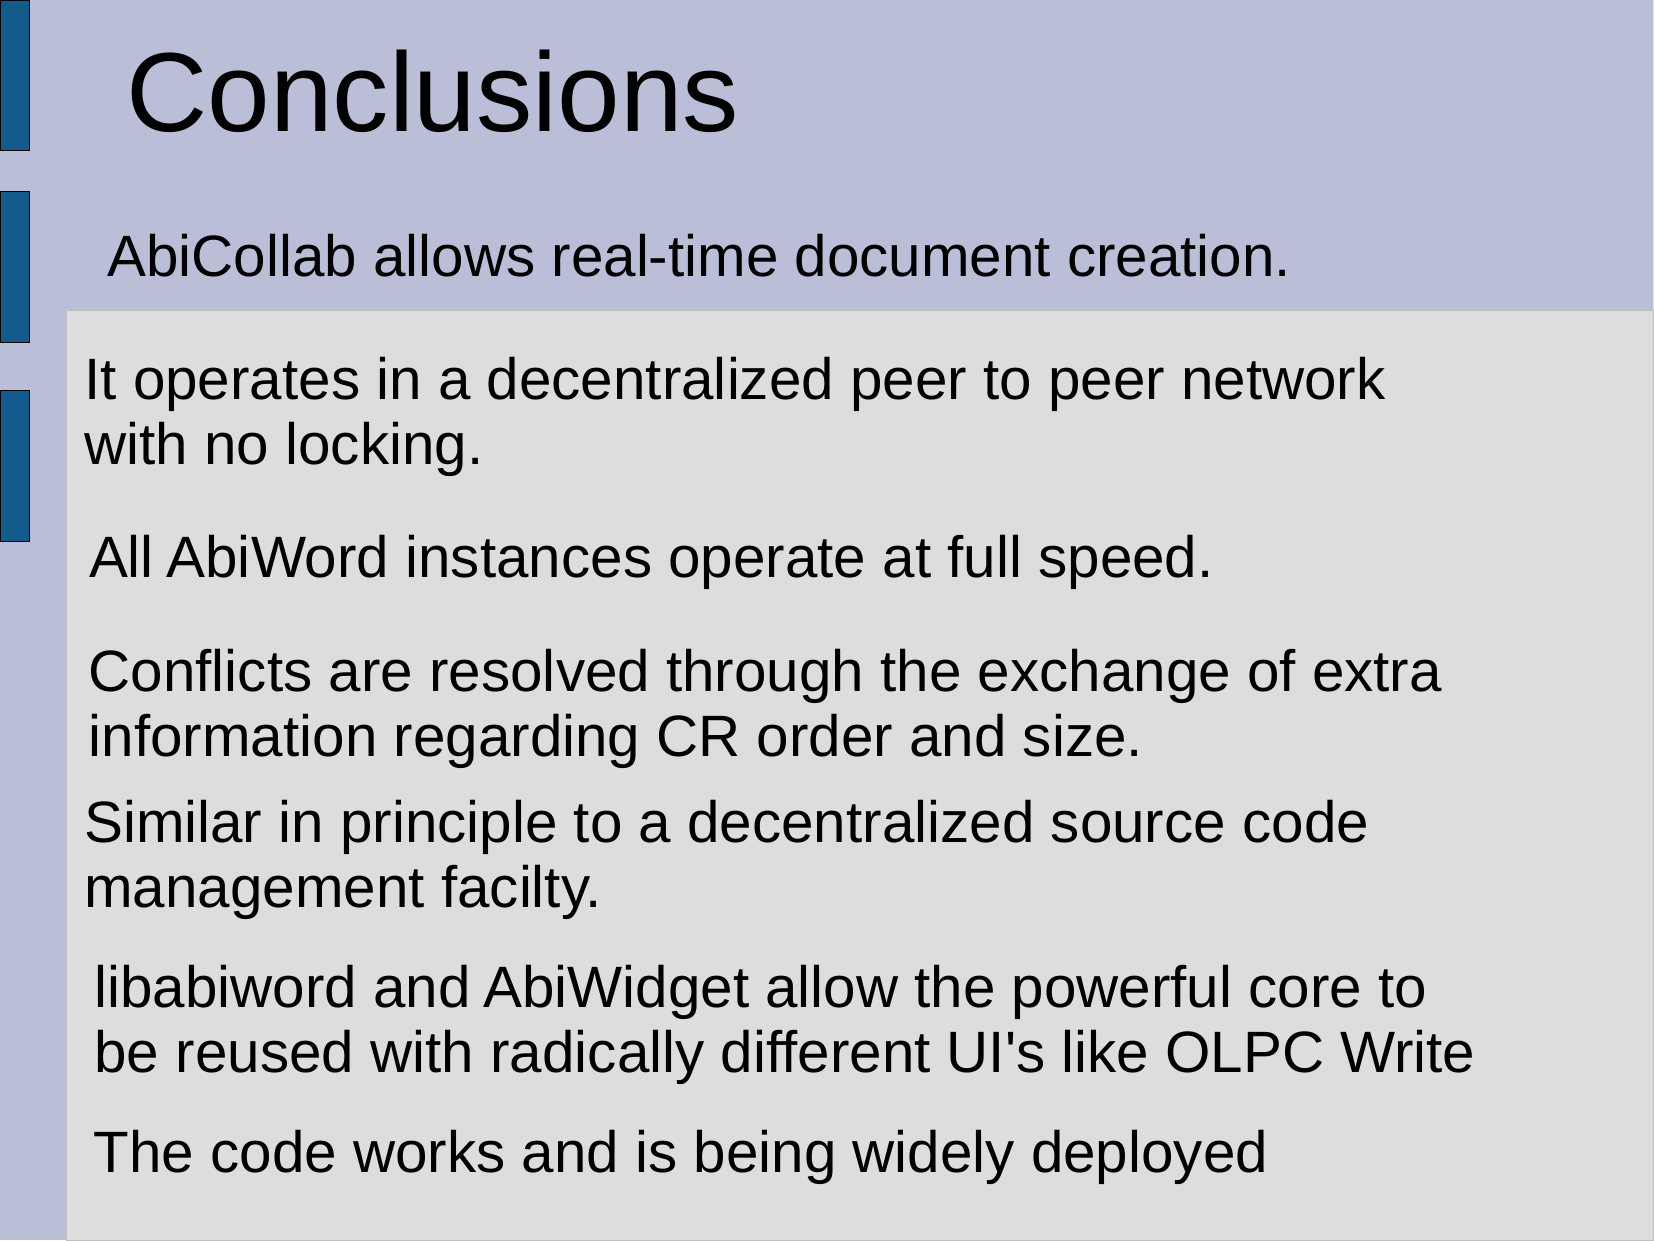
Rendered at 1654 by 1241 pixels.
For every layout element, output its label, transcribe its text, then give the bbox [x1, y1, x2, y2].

text_box Conflicts are resolved through the exchange of extra information regarding CR order and size. [74, 631, 1552, 782]
text_box Conclusions [111, 22, 755, 163]
text_box The code works and is being widely deployed [78, 1112, 1284, 1193]
text_box It operates in a decentralized peer to peer network with no locking. [69, 338, 1491, 486]
text_box All AbiWord instances operate at full speed. [74, 517, 1229, 598]
text_box libabiword and AbiWidget allow the powerful core to be reused with radically different UI's like OLPC Write [79, 1027, 1507, 1115]
text_box AbiCollab allows real-time document creation. [92, 215, 1307, 296]
text_box Similar in principle to a decentralized source code management facilty. [69, 782, 1617, 1027]
